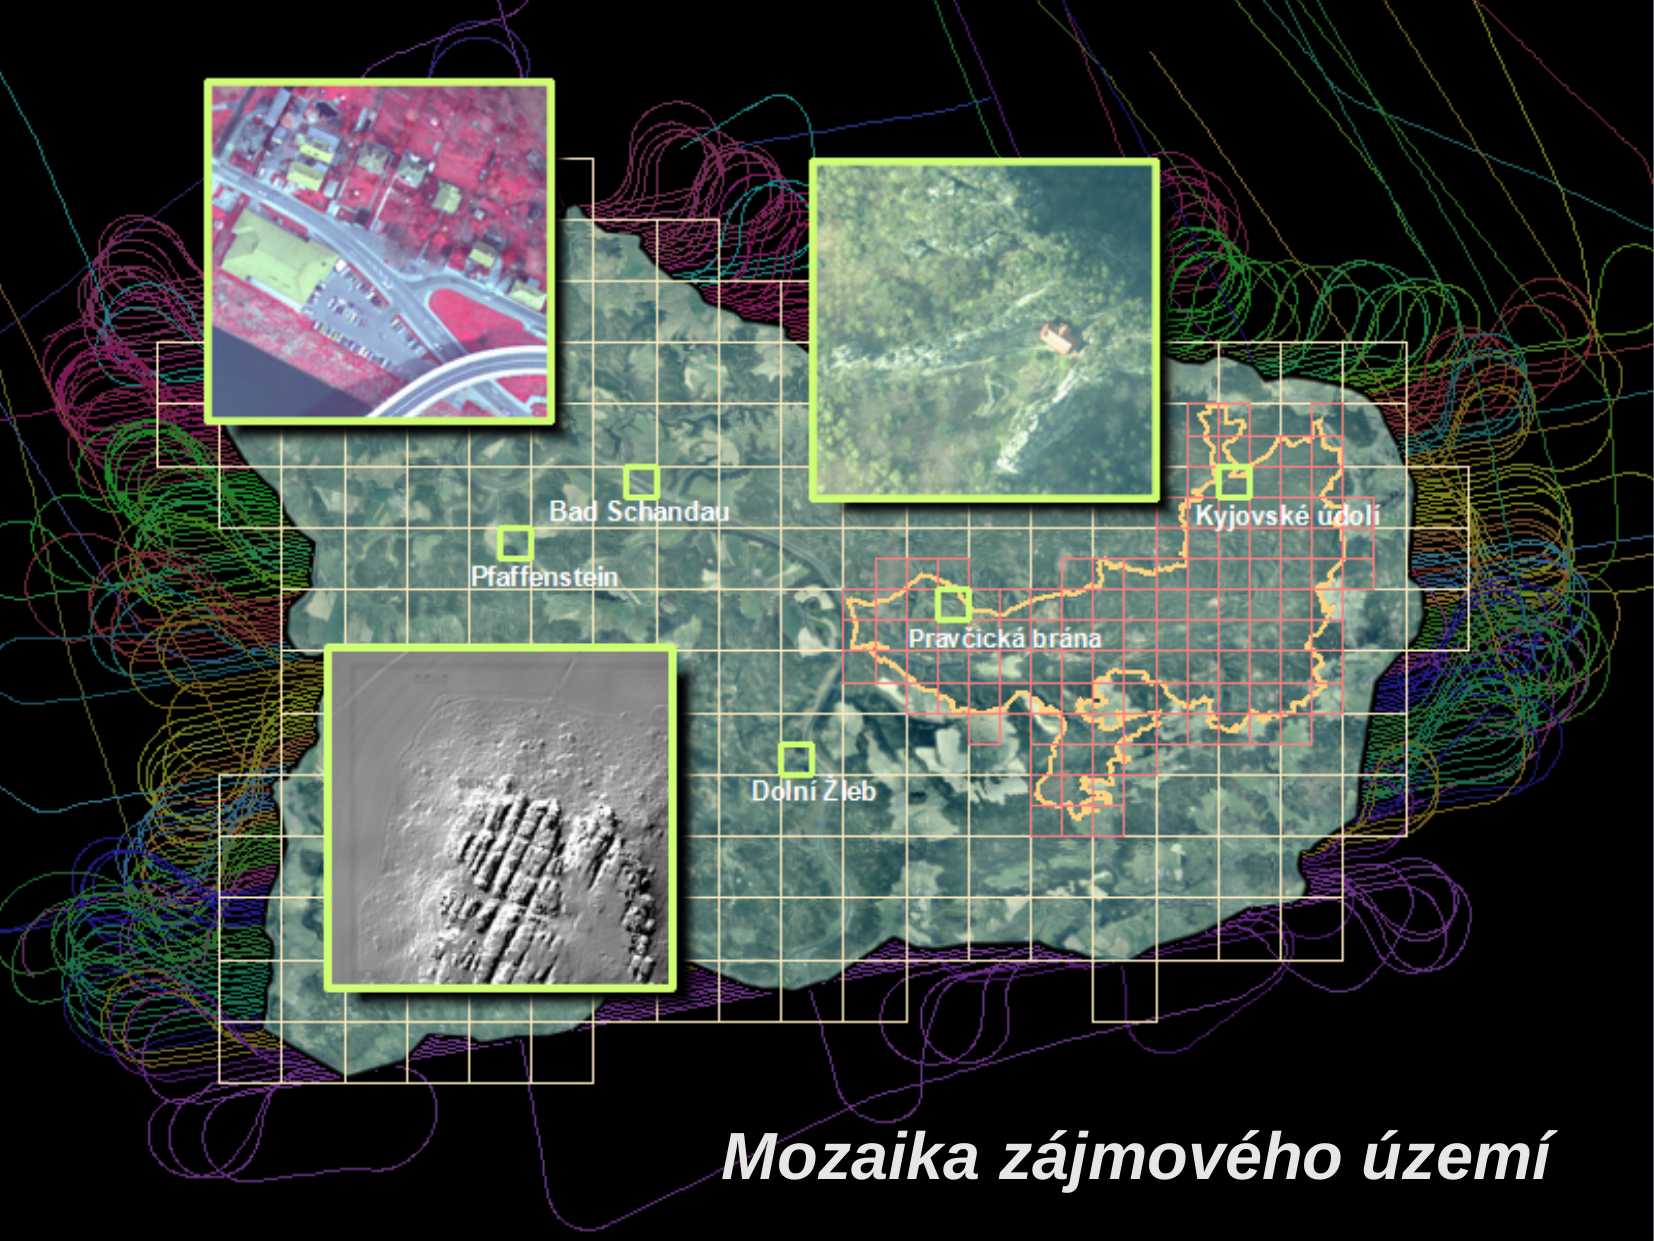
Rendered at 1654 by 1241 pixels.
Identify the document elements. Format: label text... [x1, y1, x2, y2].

title Mozaika zájmového území [531, 1062, 1654, 1241]
picture [0, 0, 1654, 1241]
